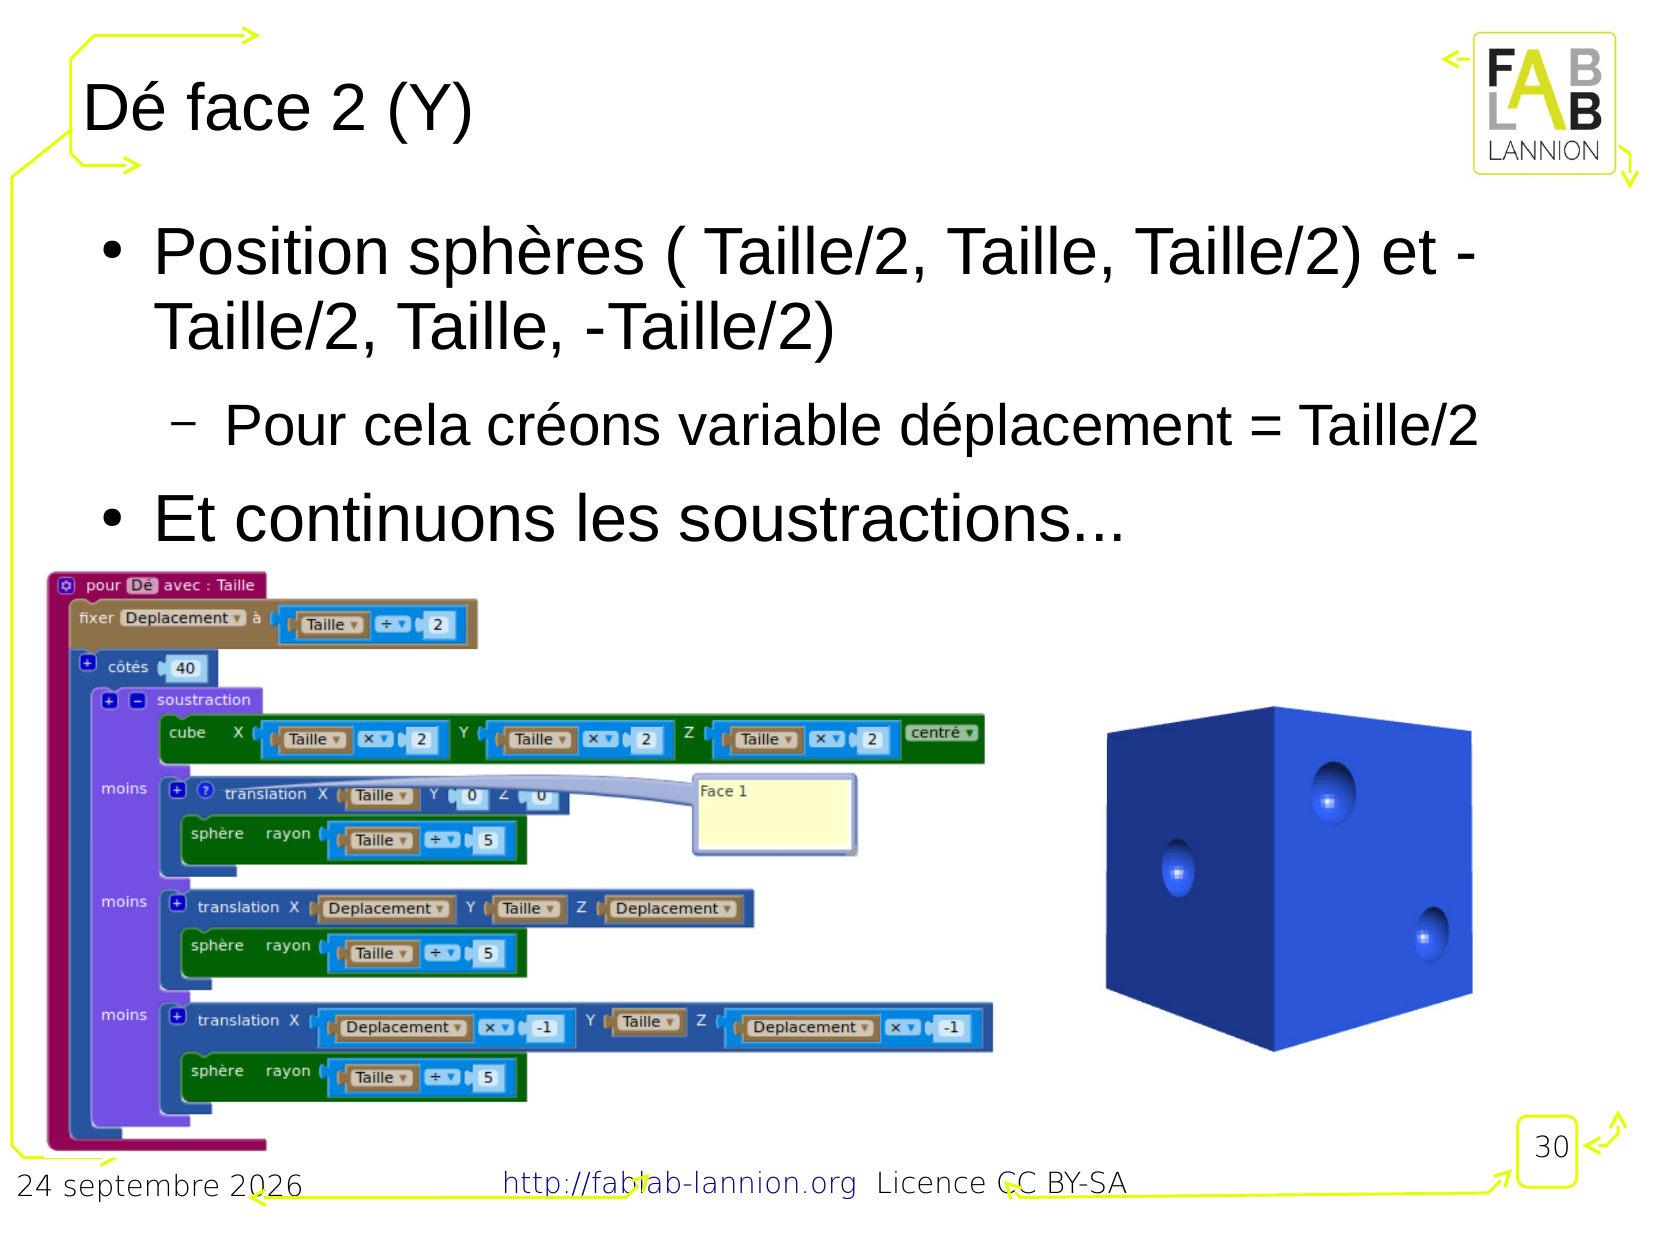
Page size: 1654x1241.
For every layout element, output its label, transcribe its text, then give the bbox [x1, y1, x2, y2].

picture [44, 496, 1630, 1158]
list Position sphères ( Taille/2, Taille, Taille/2) et -Taille/2, Taille, -Taille/2) Pour cela créons variable déplacement = Taille/2 Et continuons les soustractions... [82, 213, 1571, 934]
title Dé face 2 (Y) [82, 49, 1441, 166]
picture [1470, 29, 1619, 178]
